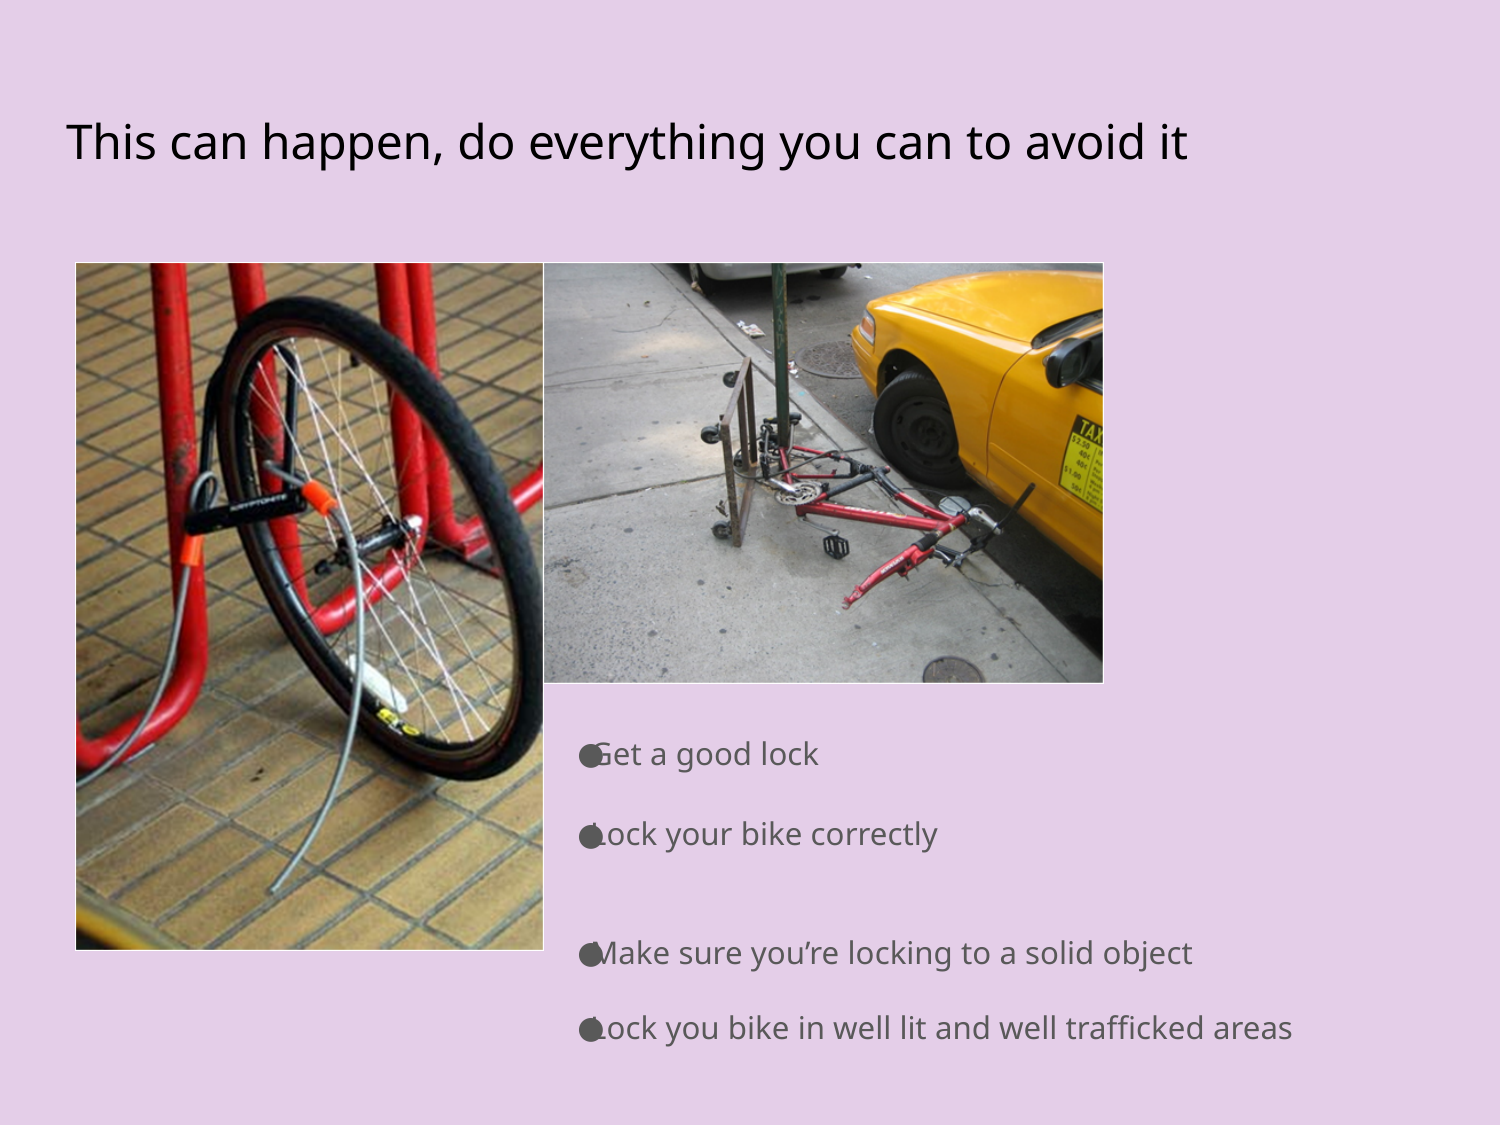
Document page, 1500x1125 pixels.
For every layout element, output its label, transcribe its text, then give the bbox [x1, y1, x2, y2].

list Get a good lock Lock your bike correctly Make sure you’re locking to a solid object Lock you bike in well lit and well trafficked areas [557, 713, 1425, 1078]
picture [75, 262, 1104, 951]
title This can happen, do everything you can to avoid it [51, 97, 1449, 223]
